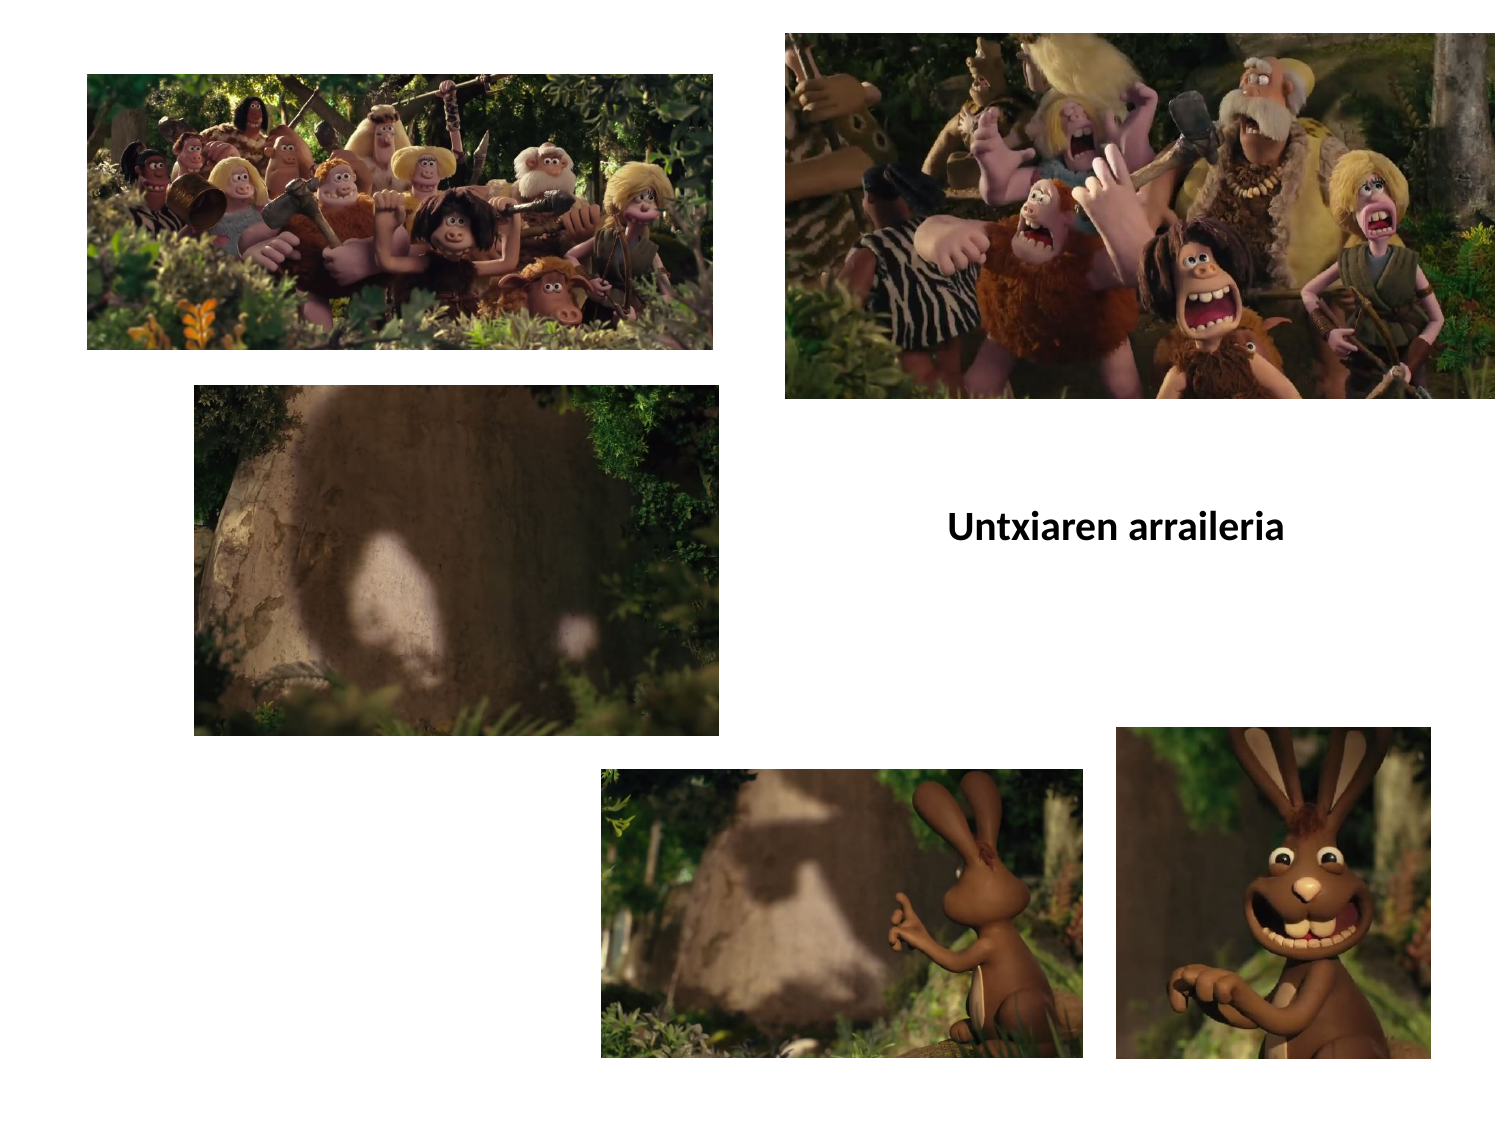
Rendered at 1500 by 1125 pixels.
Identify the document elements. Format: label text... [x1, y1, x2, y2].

picture [601, 769, 1083, 1058]
picture [87, 74, 713, 350]
picture [785, 33, 1495, 399]
picture [1116, 727, 1431, 1059]
text_box Untxiaren arraileria [785, 491, 1447, 557]
picture [194, 385, 719, 736]
